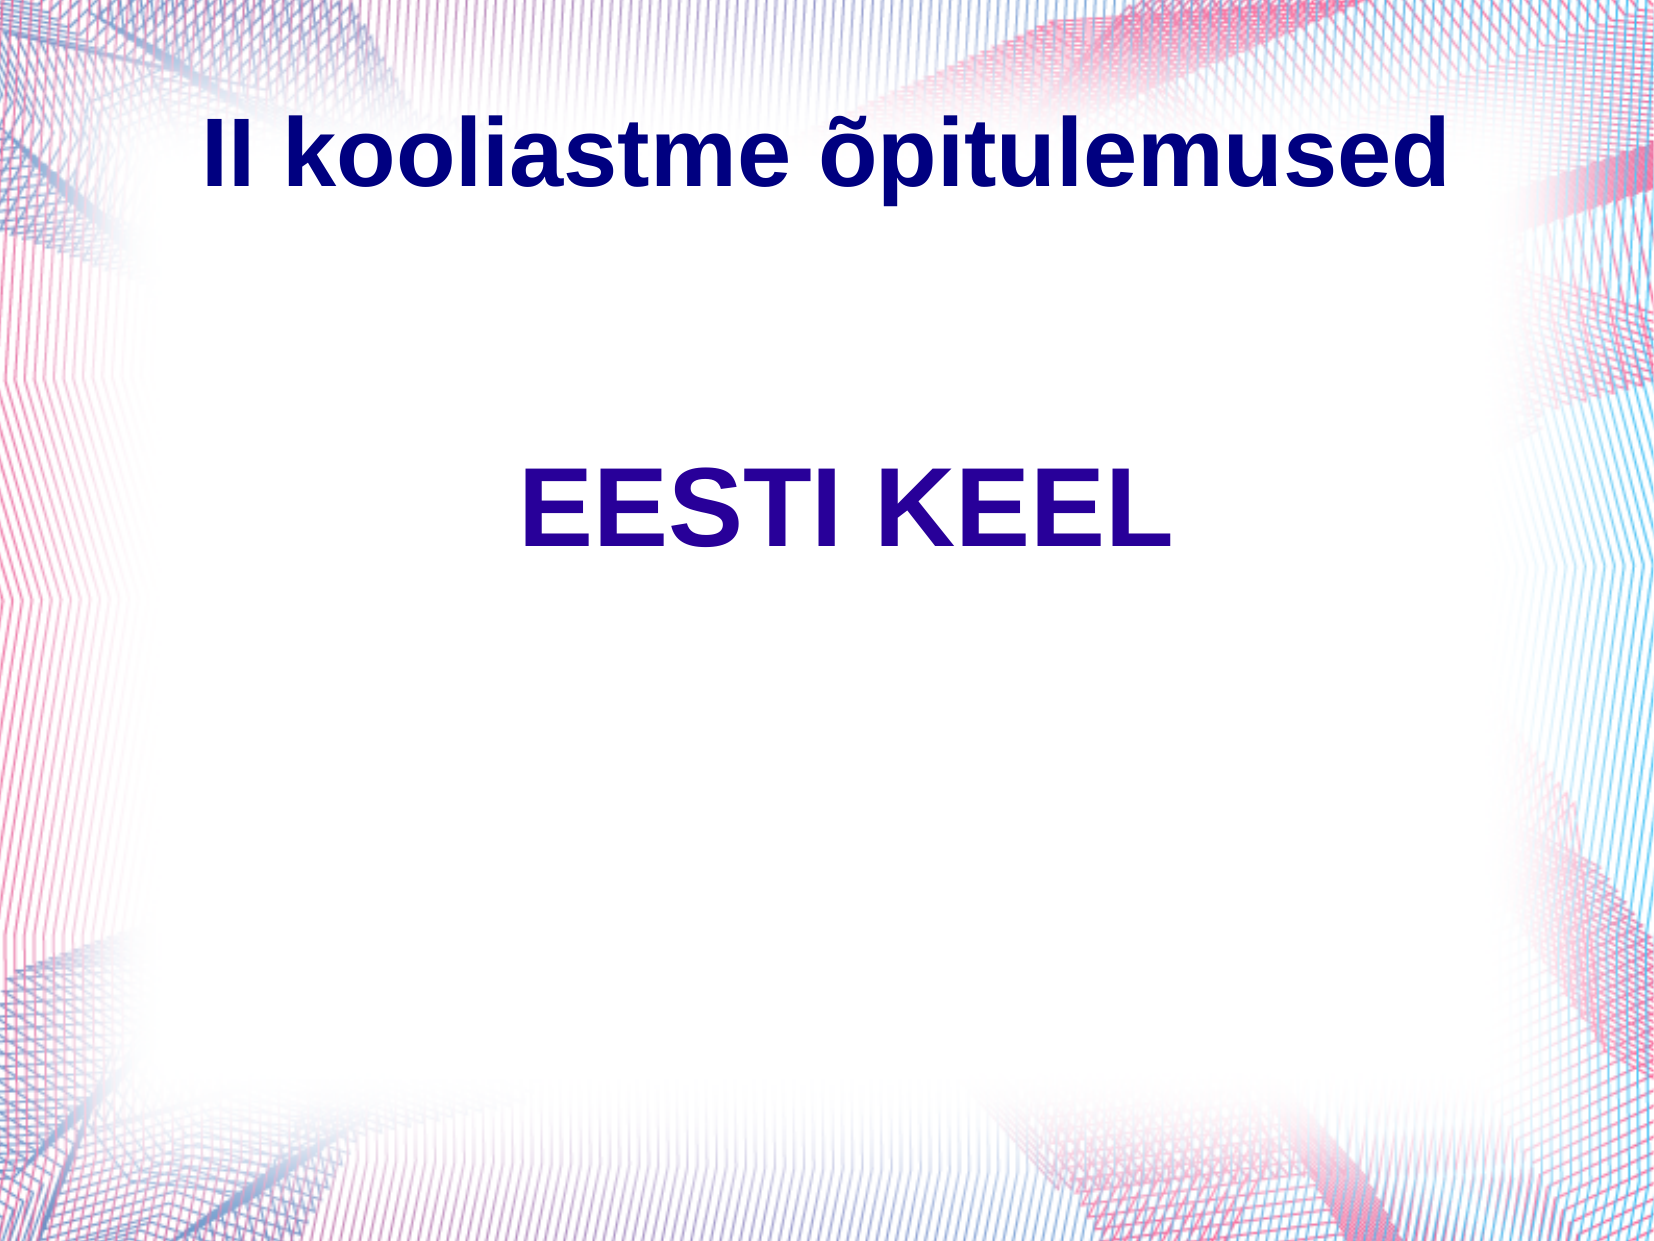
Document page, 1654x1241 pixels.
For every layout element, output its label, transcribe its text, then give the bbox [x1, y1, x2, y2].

picture [0, 0, 1654, 1241]
list EESTI KEEL [82, 290, 1571, 1109]
title II kooliastme õpitulemused [82, 49, 1571, 257]
